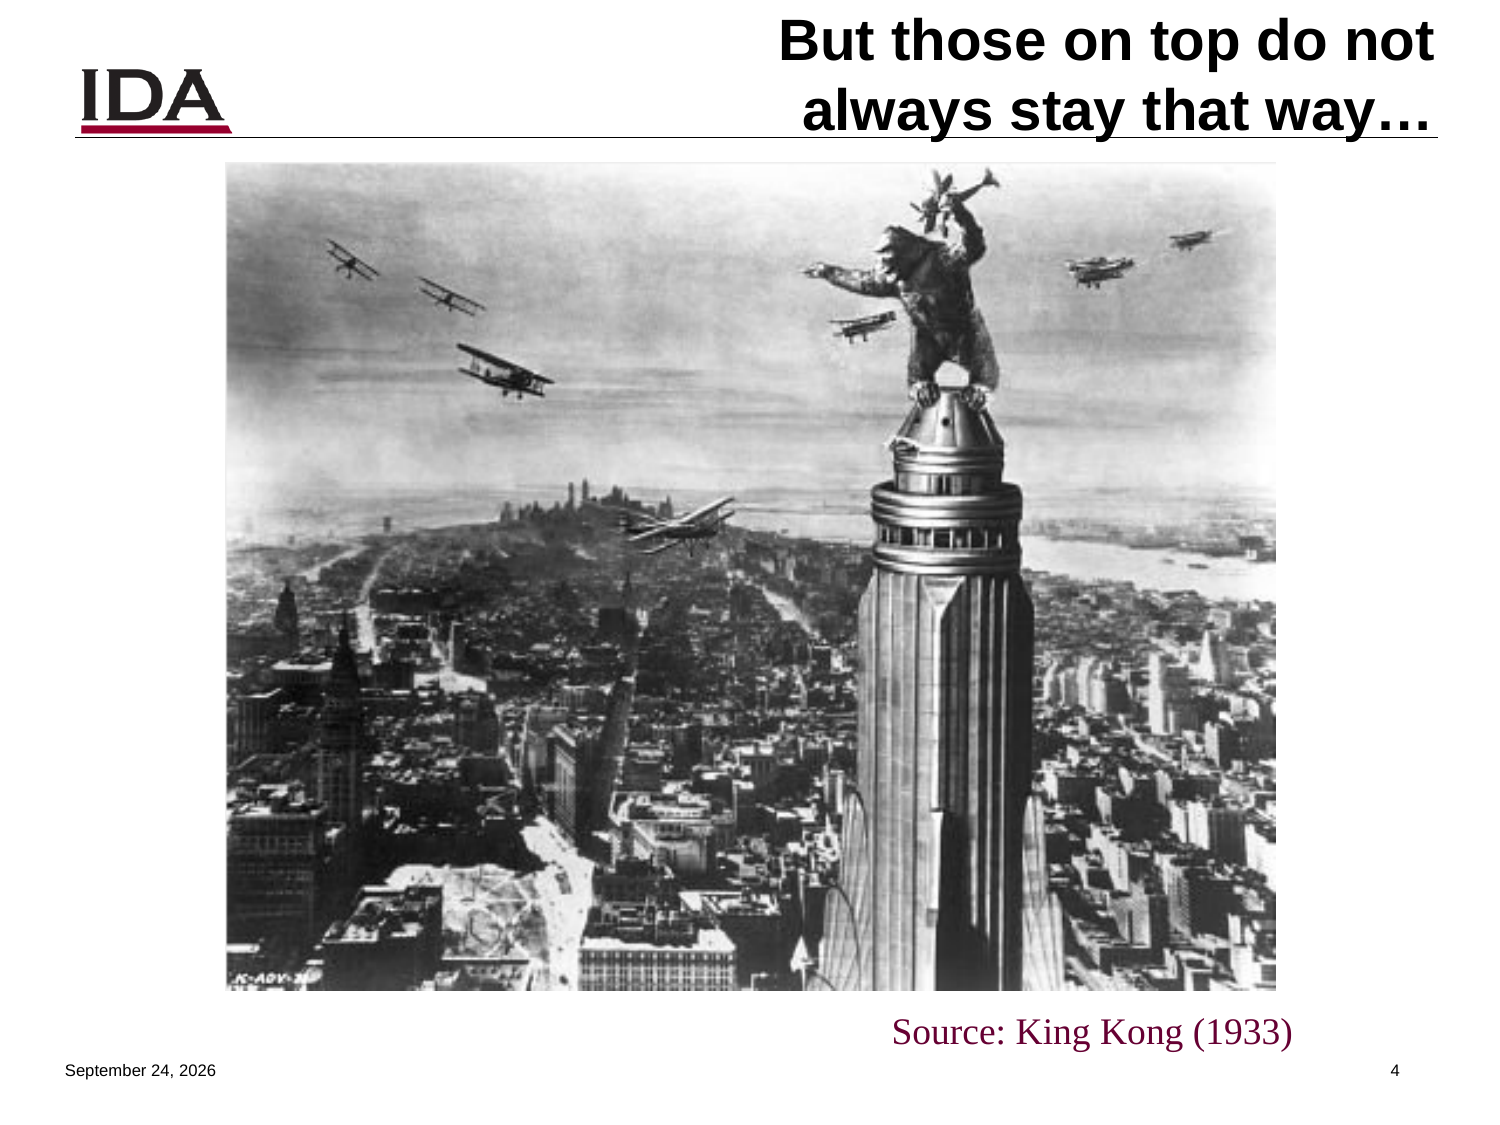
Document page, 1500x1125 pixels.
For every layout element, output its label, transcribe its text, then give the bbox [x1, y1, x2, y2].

text_box November 9, 2011 [49, 1012, 363, 1088]
picture [77, 65, 233, 138]
title But those on top do not always stay that way… [425, 0, 1450, 150]
text_box Source: King Kong (1933) [876, 999, 1309, 1061]
text_box <number> [1102, 1012, 1415, 1088]
picture [225, 162, 1276, 991]
